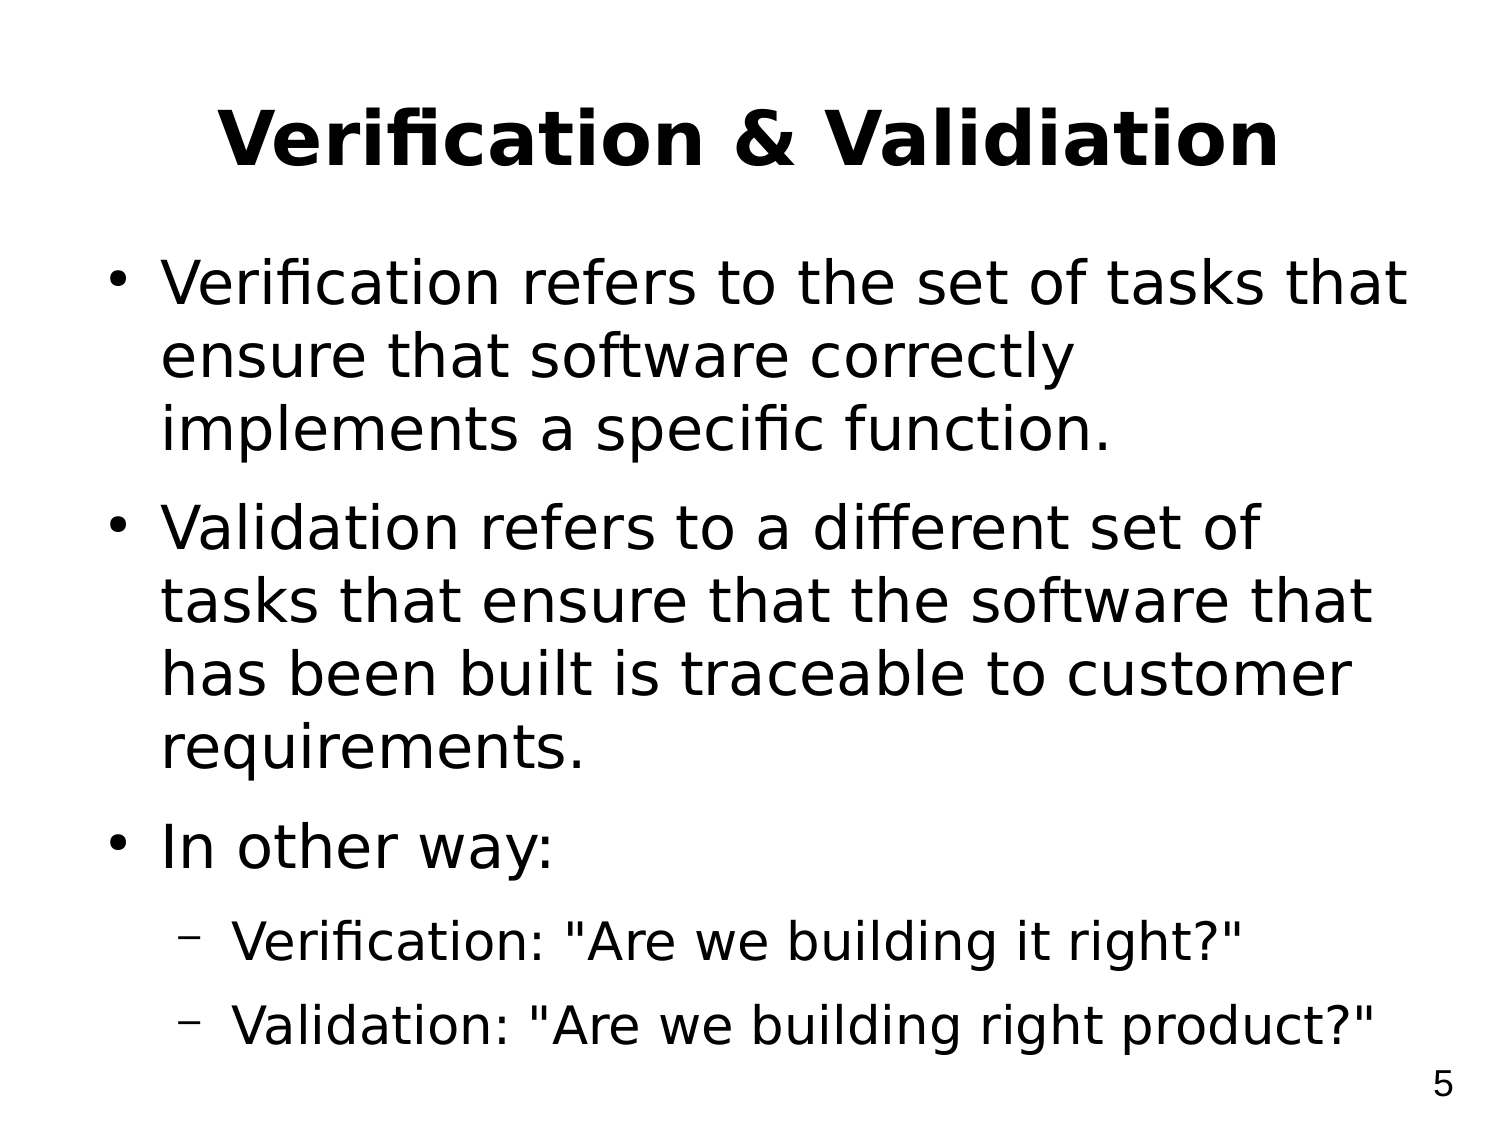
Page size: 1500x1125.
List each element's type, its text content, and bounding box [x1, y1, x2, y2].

title Verification & Validiation [75, 56, 1425, 189]
list Verification refers to the set of tasks that ensure that software correctly implements a specific function. Validation refers to a different set of tasks that ensure that the software that has been built is traceable to customer requirements. In other way: Verification: "Are we building it right?" Validation: "Are we building right product?" [75, 236, 1425, 1093]
